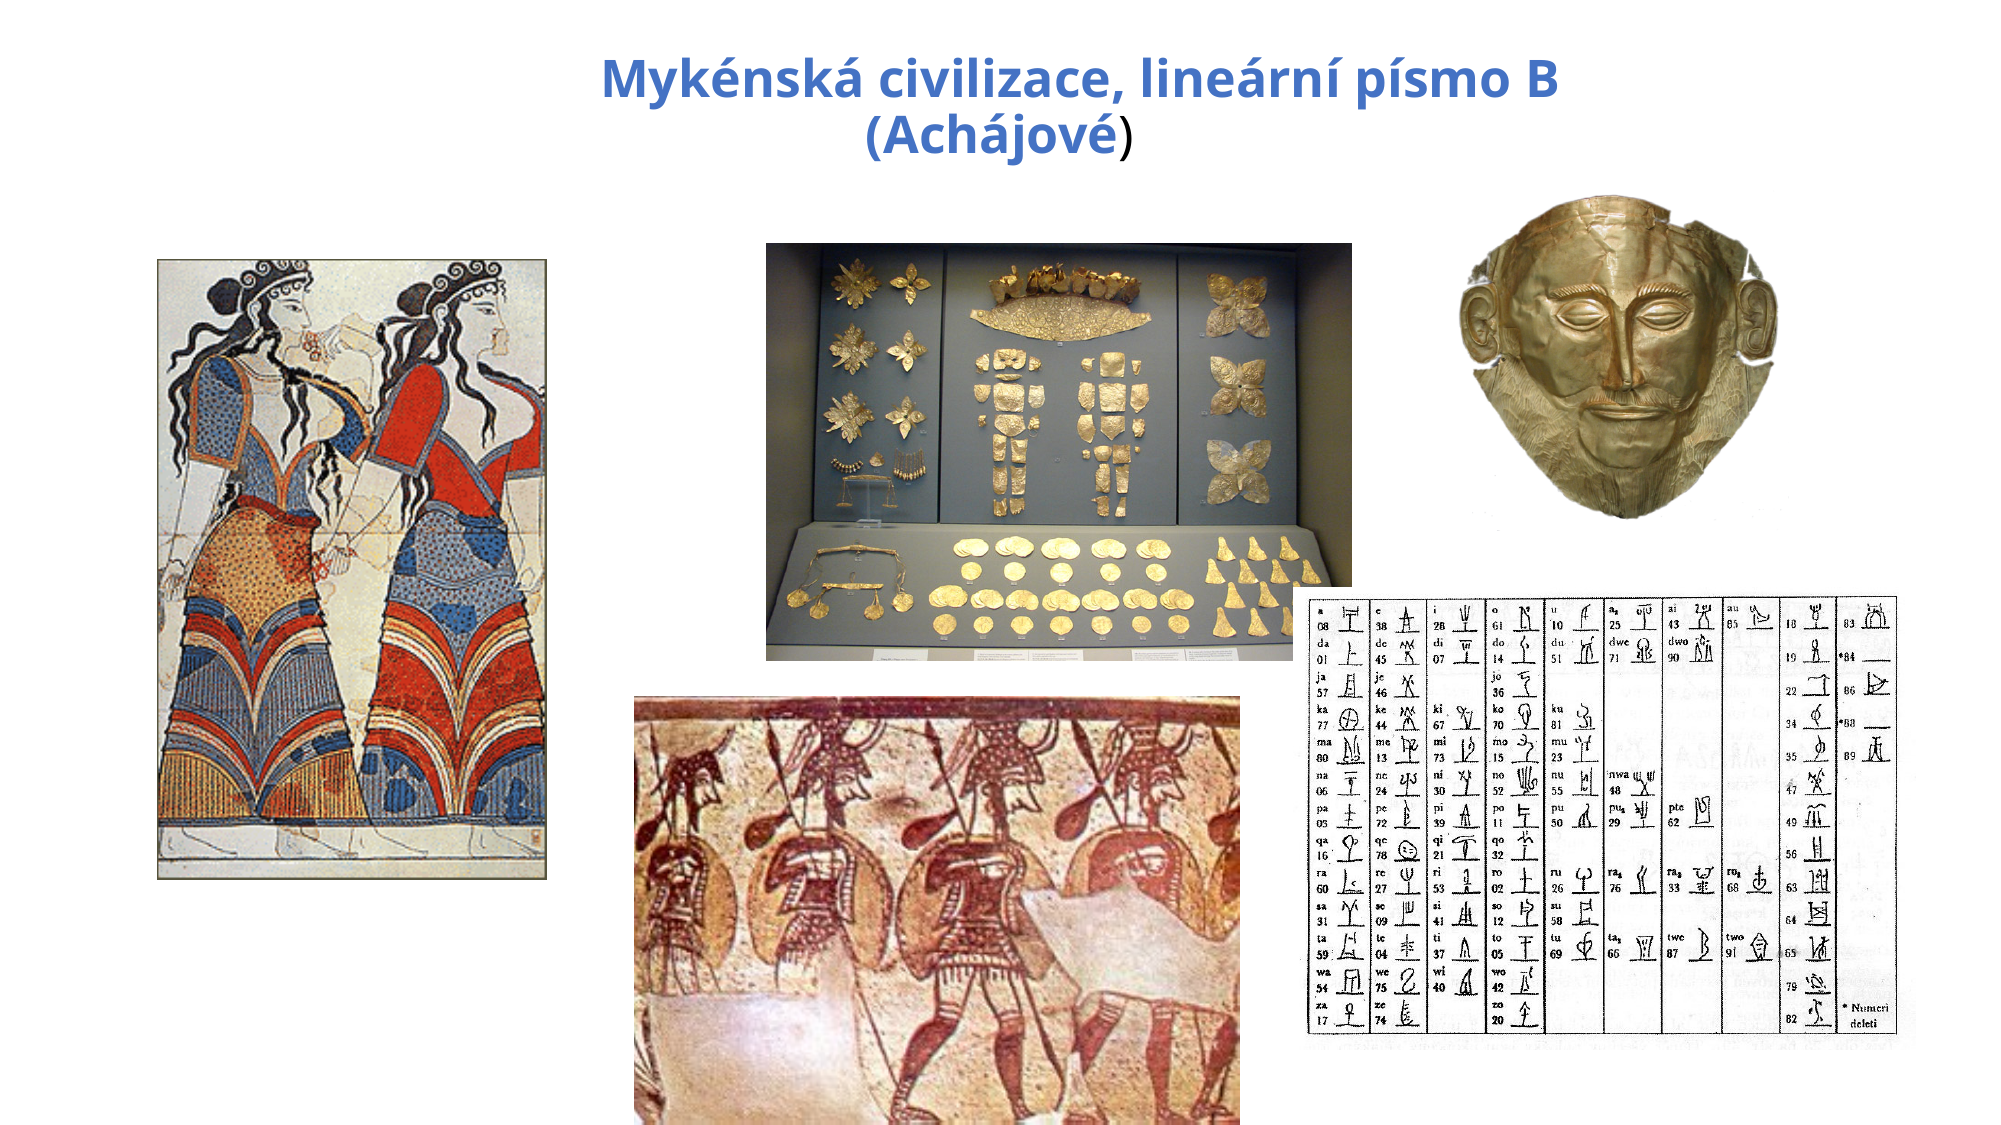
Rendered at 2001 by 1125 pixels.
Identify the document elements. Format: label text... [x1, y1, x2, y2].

picture [1450, 189, 1789, 531]
picture [766, 243, 1916, 1050]
picture [157, 259, 547, 880]
title Mykénská civilizace, lineární písmo B (Achájové) [324, 45, 1675, 173]
picture [634, 696, 1240, 1125]
